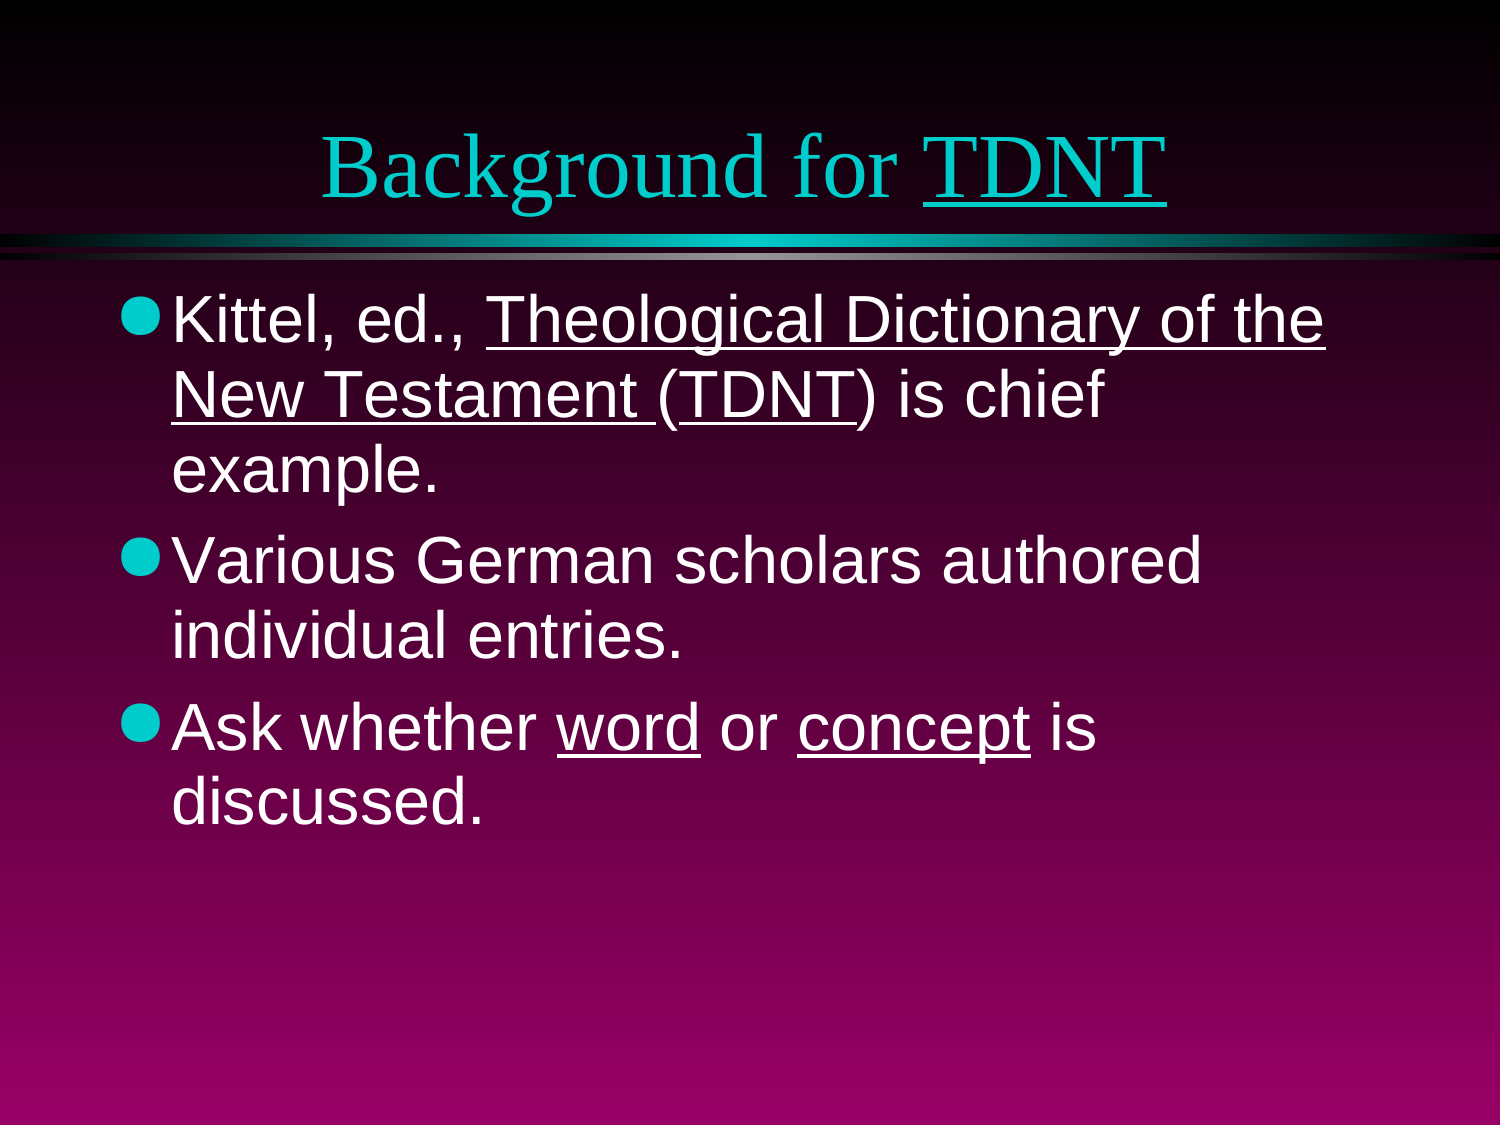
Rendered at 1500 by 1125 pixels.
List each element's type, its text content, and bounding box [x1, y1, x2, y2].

title Background for TDNT [99, 37, 1388, 225]
list Kittel, ed., Theological Dictionary of the New Testament (TDNT) is chief example. Various German scholars authored individual entries. Ask whether word or concept is discussed. [99, 274, 1388, 1113]
